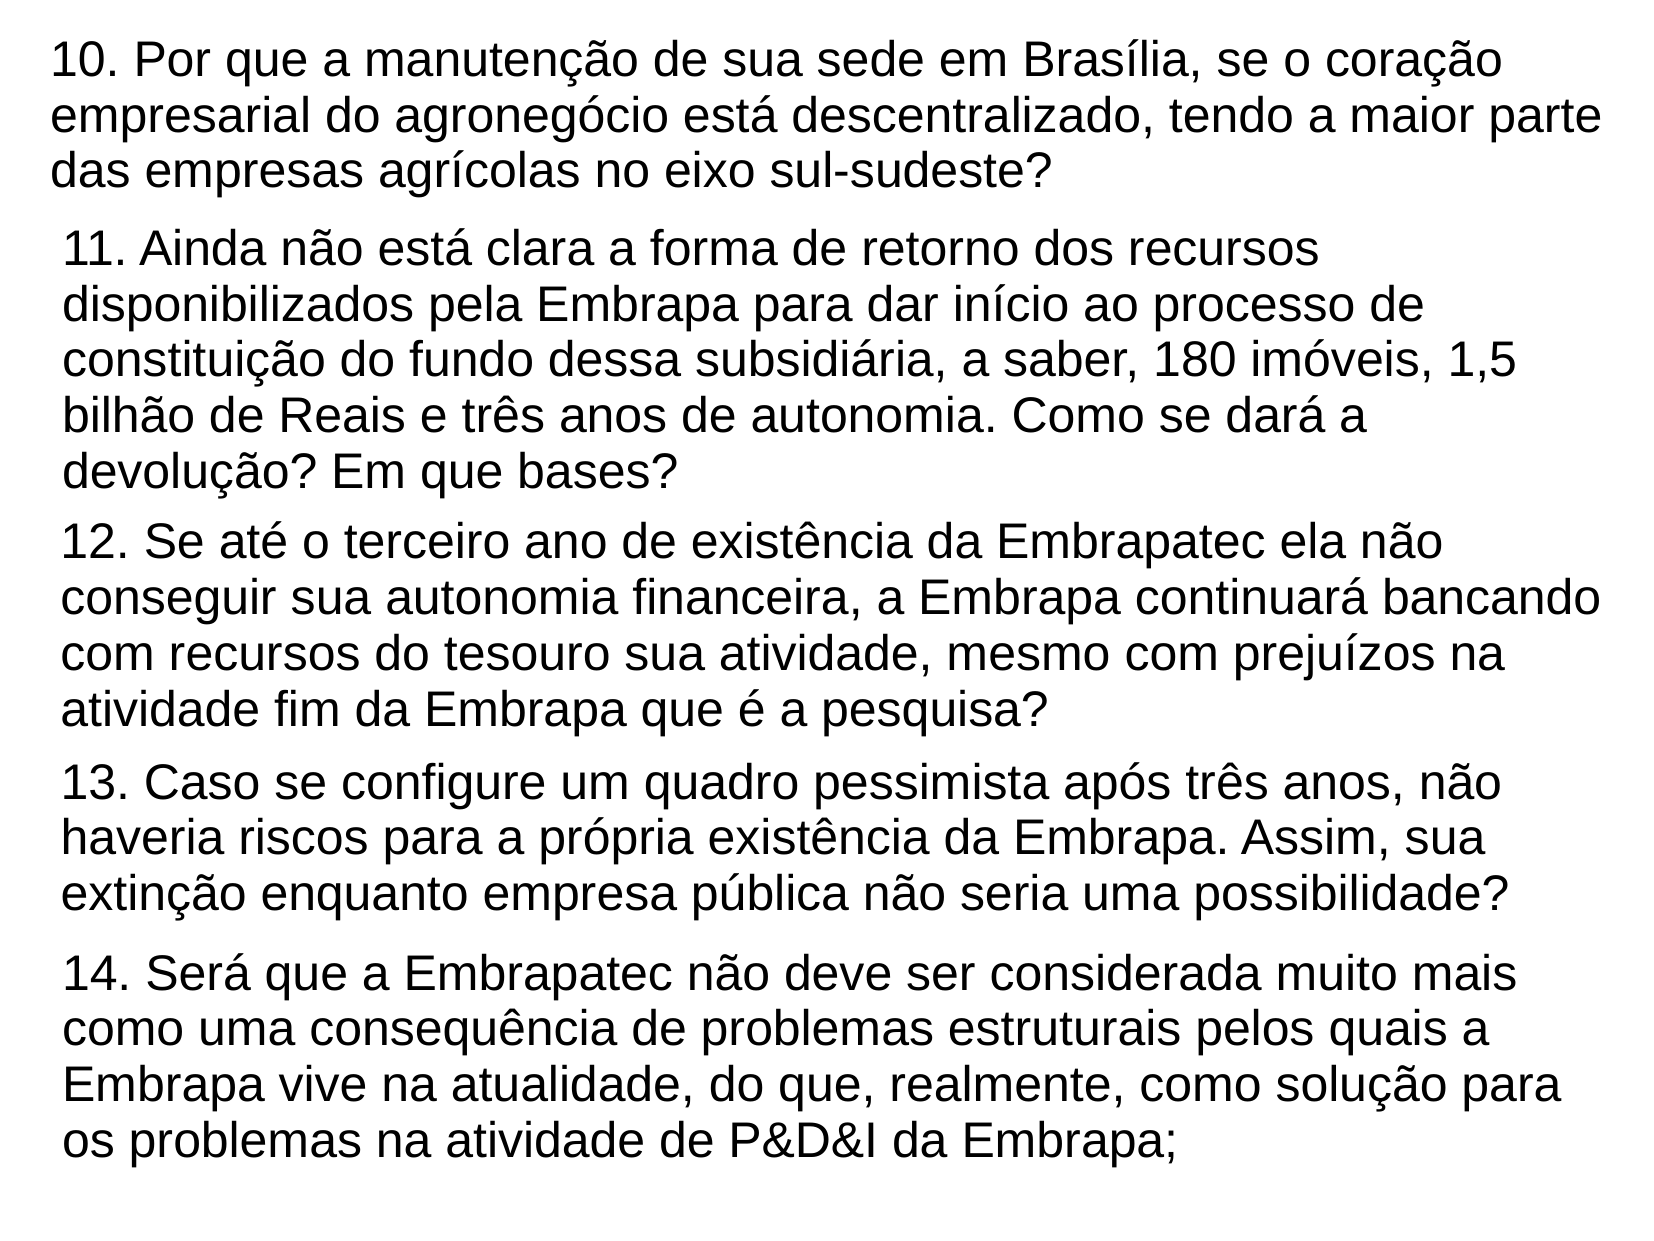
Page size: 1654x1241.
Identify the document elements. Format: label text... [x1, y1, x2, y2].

text_box 12. Se até o terceiro ano de existência da Embrapatec ela não conseguir sua autonomia financeira, a Embrapa continuará bancando com recursos do tesouro sua atividade, mesmo com prejuízos na atividade fim da Embrapa que é a pesquisa? [45, 506, 1630, 745]
text_box 14. Será que a Embrapatec não deve ser considerada muito mais como uma consequência de problemas estruturais pelos quais a Embrapa vive na atualidade, do que, realmente, como solução para os problemas na atividade de P&D&I da Embrapa; [47, 937, 1583, 1176]
text_box 13. Caso se configure um quadro pessimista após três anos, não haveria riscos para a própria existência da Embrapa. Assim, sua extinção enquanto empresa pública não seria uma possibilidade? [45, 746, 1607, 929]
text_box 11. Ainda não está clara a forma de retorno dos recursos disponibilizados pela Embrapa para dar início ao processo de constituição do fundo dessa subsidiária, a saber, 180 imóveis, 1,5 bilhão de Reais e três anos de autonomia. Como se dará a devolução? Em que bases? [47, 212, 1560, 506]
text_box 10. Por que a manutenção de sua sede em Brasília, se o coração empresarial do agronegócio está descentralizado, tendo a maior parte das empresas agrícolas no eixo sul-sudeste? [35, 23, 1630, 225]
